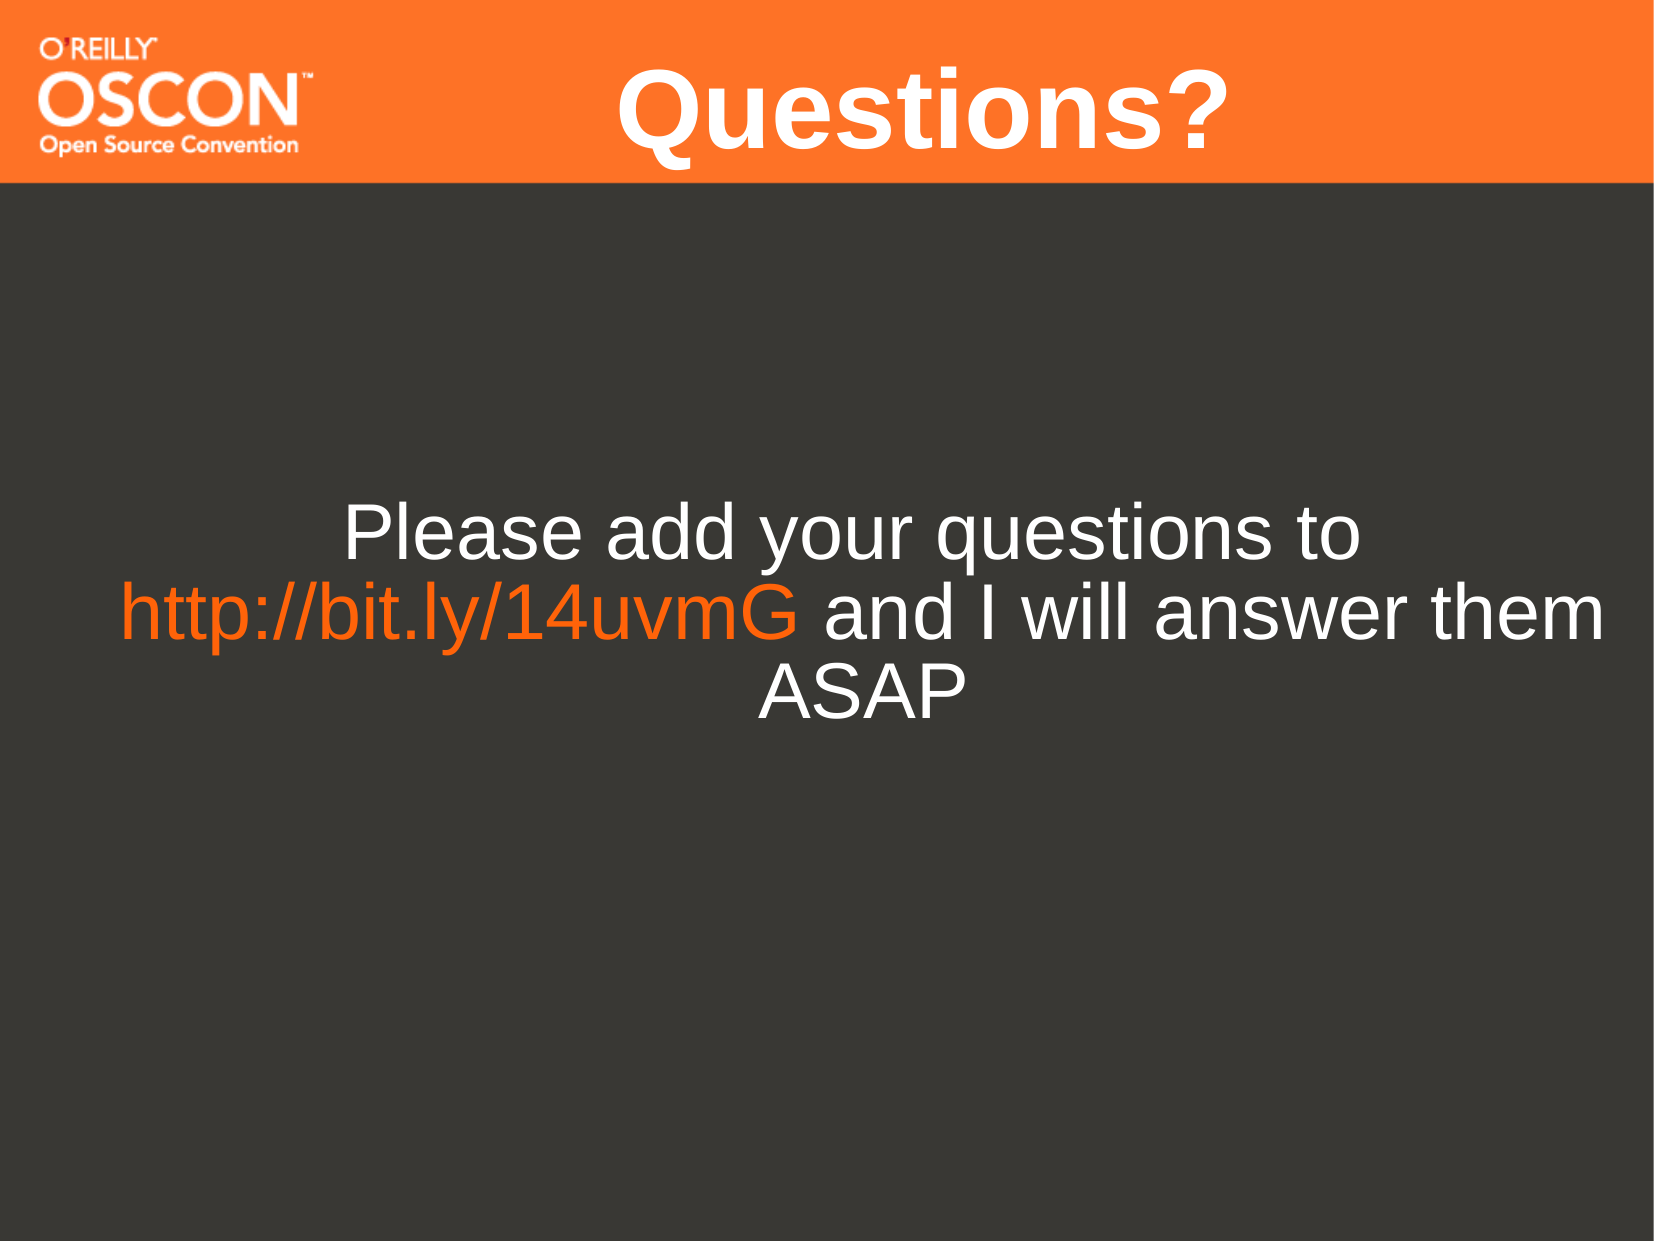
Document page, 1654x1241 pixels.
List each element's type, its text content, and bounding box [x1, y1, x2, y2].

picture [0, 0, 1654, 1241]
list Please add your questions to http://bit.ly/14uvmG and I will answer them ASAP [37, 219, 1628, 1218]
title Questions? [356, 31, 1624, 187]
